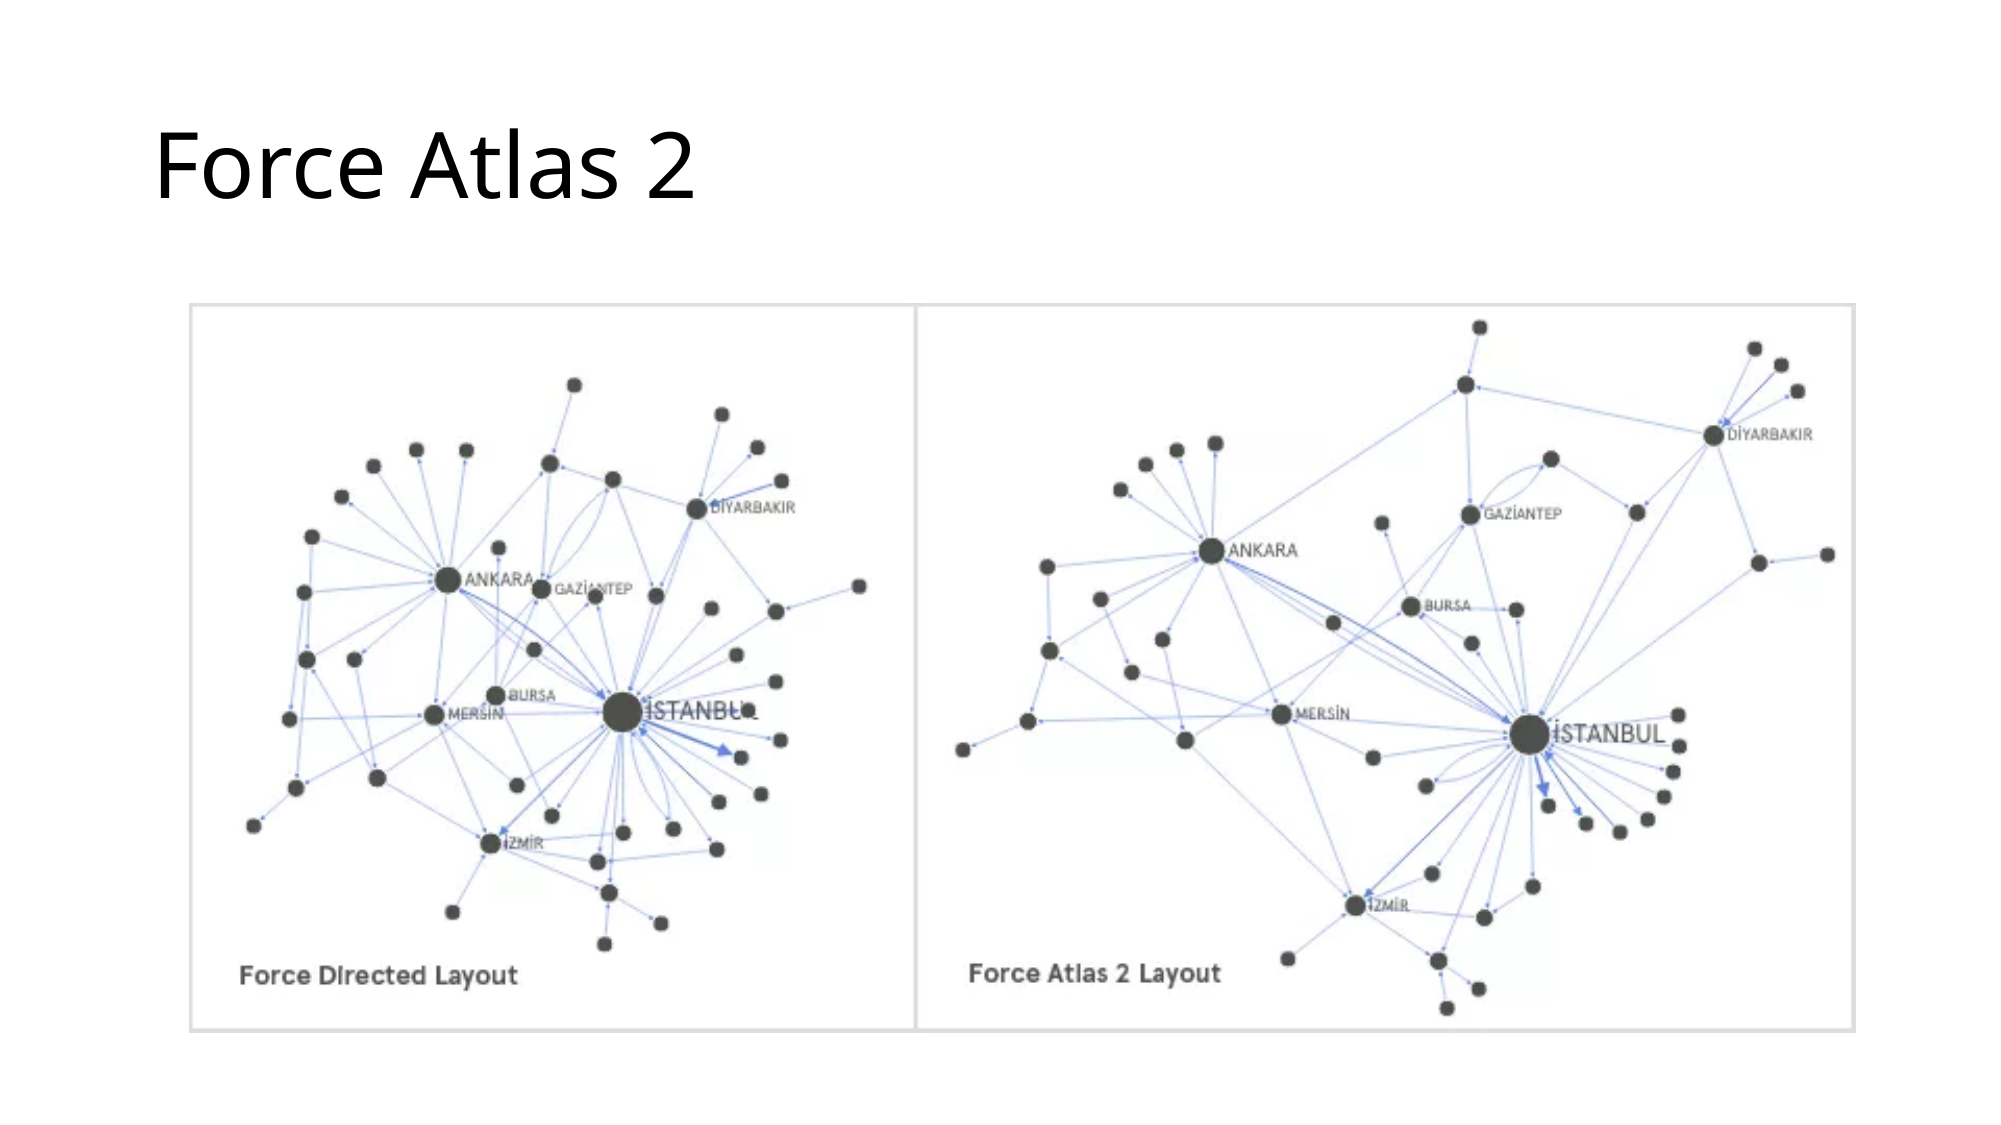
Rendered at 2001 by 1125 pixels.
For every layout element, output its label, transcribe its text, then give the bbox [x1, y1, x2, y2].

title Force Atlas 2 [137, 59, 1863, 278]
picture [189, 303, 1856, 1033]
